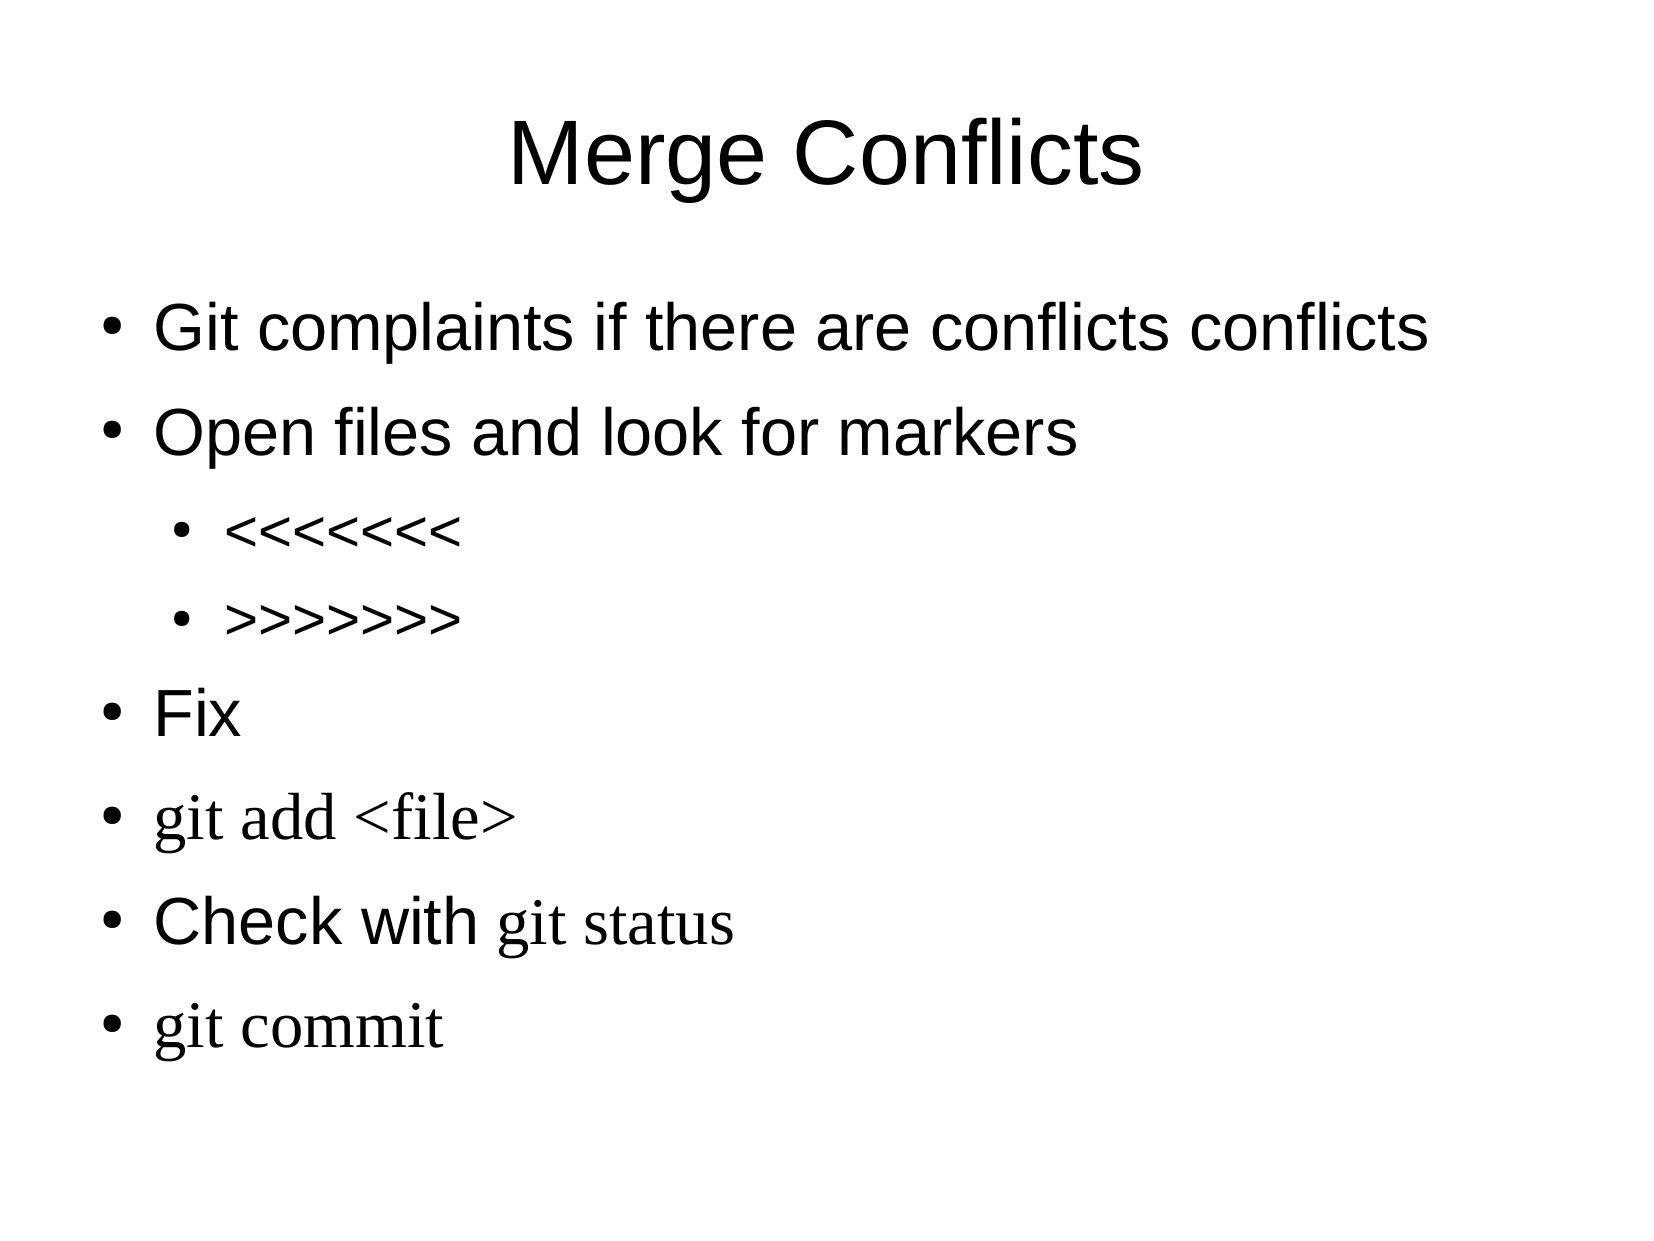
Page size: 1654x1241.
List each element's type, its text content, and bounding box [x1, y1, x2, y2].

list Git complaints if there are conflicts conflicts Open files and look for markers <<<<<<< >>>>>>> Fix git add <file> Check with git status git commit [82, 290, 1571, 1109]
title Merge Conflicts [82, 49, 1571, 257]
